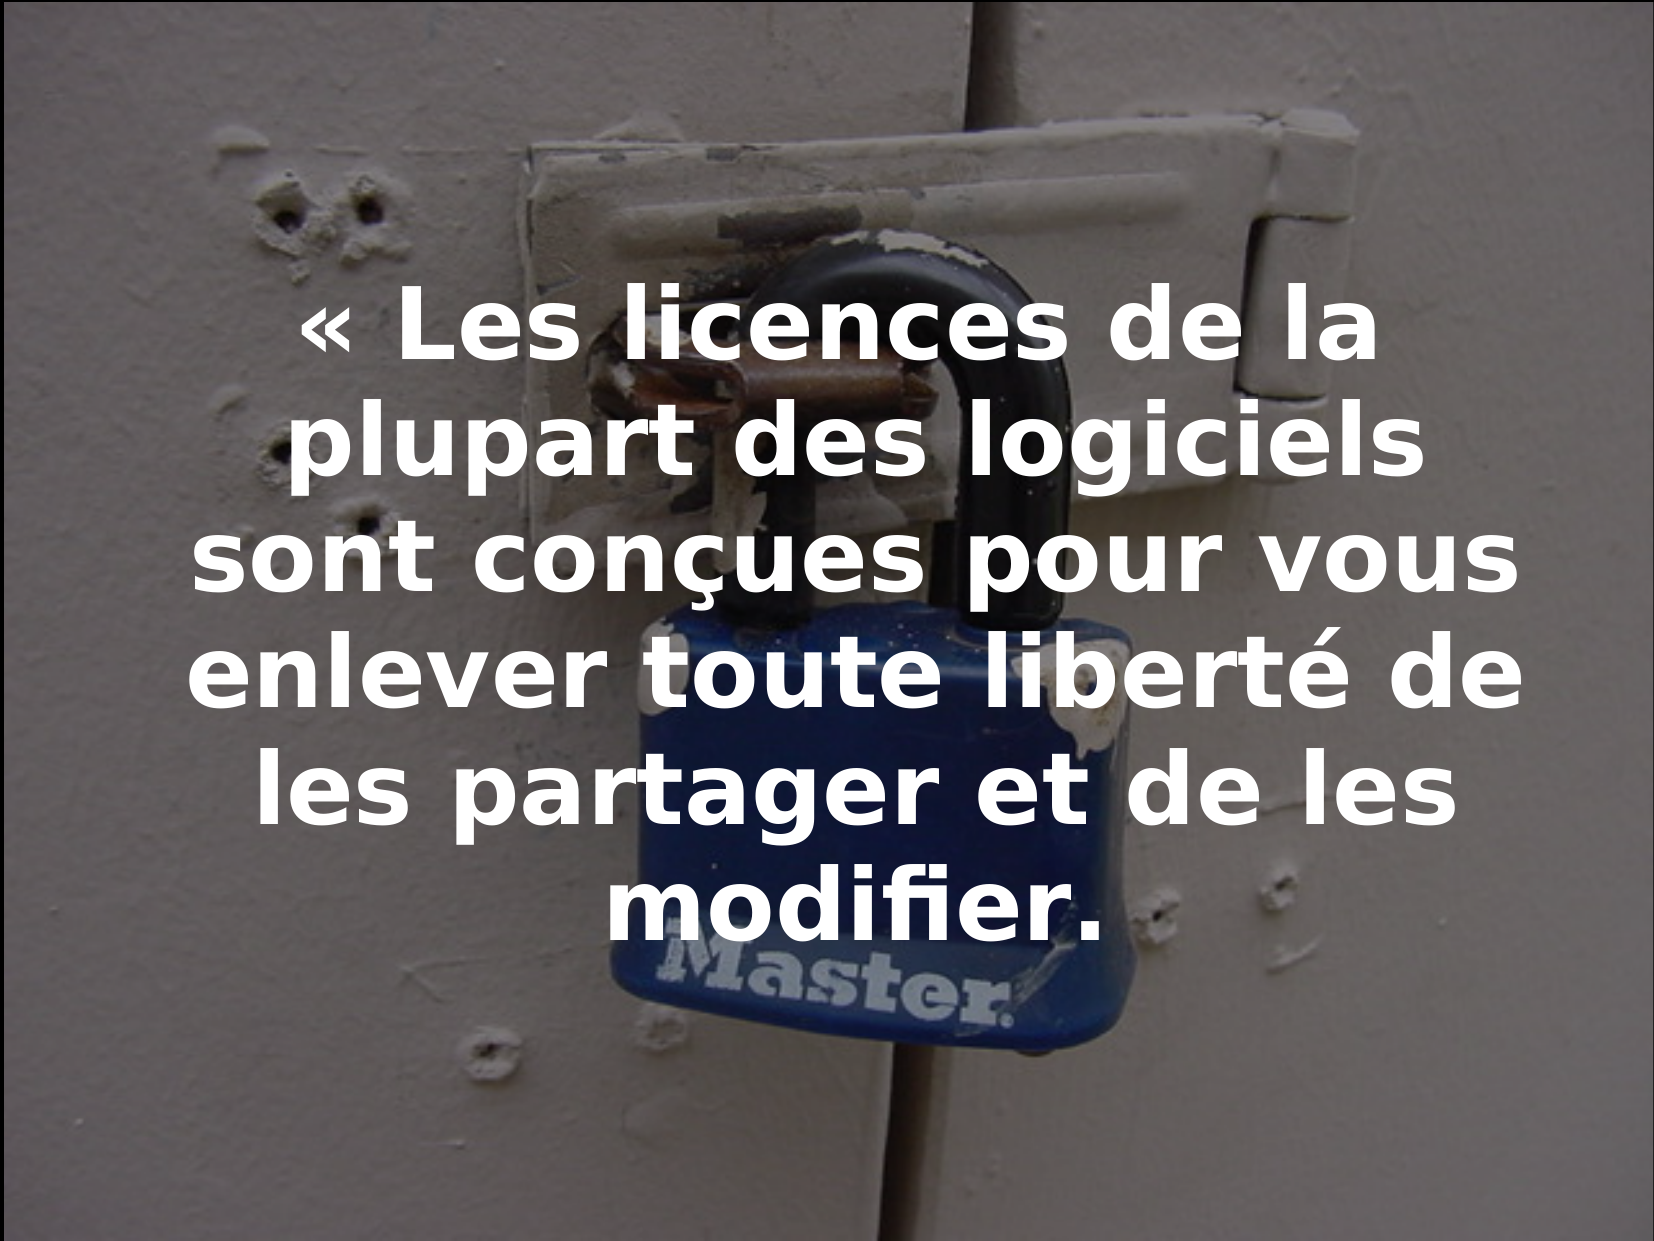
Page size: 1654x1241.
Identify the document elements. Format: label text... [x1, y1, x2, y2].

subtitle « Les licences de la plupart des logiciels sont conçues pour vous enlever toute liberté de les partager et de les modifier. [76, 211, 1565, 1019]
picture [4, 3, 1654, 1241]
text_box [0, 0, 1654, 1241]
